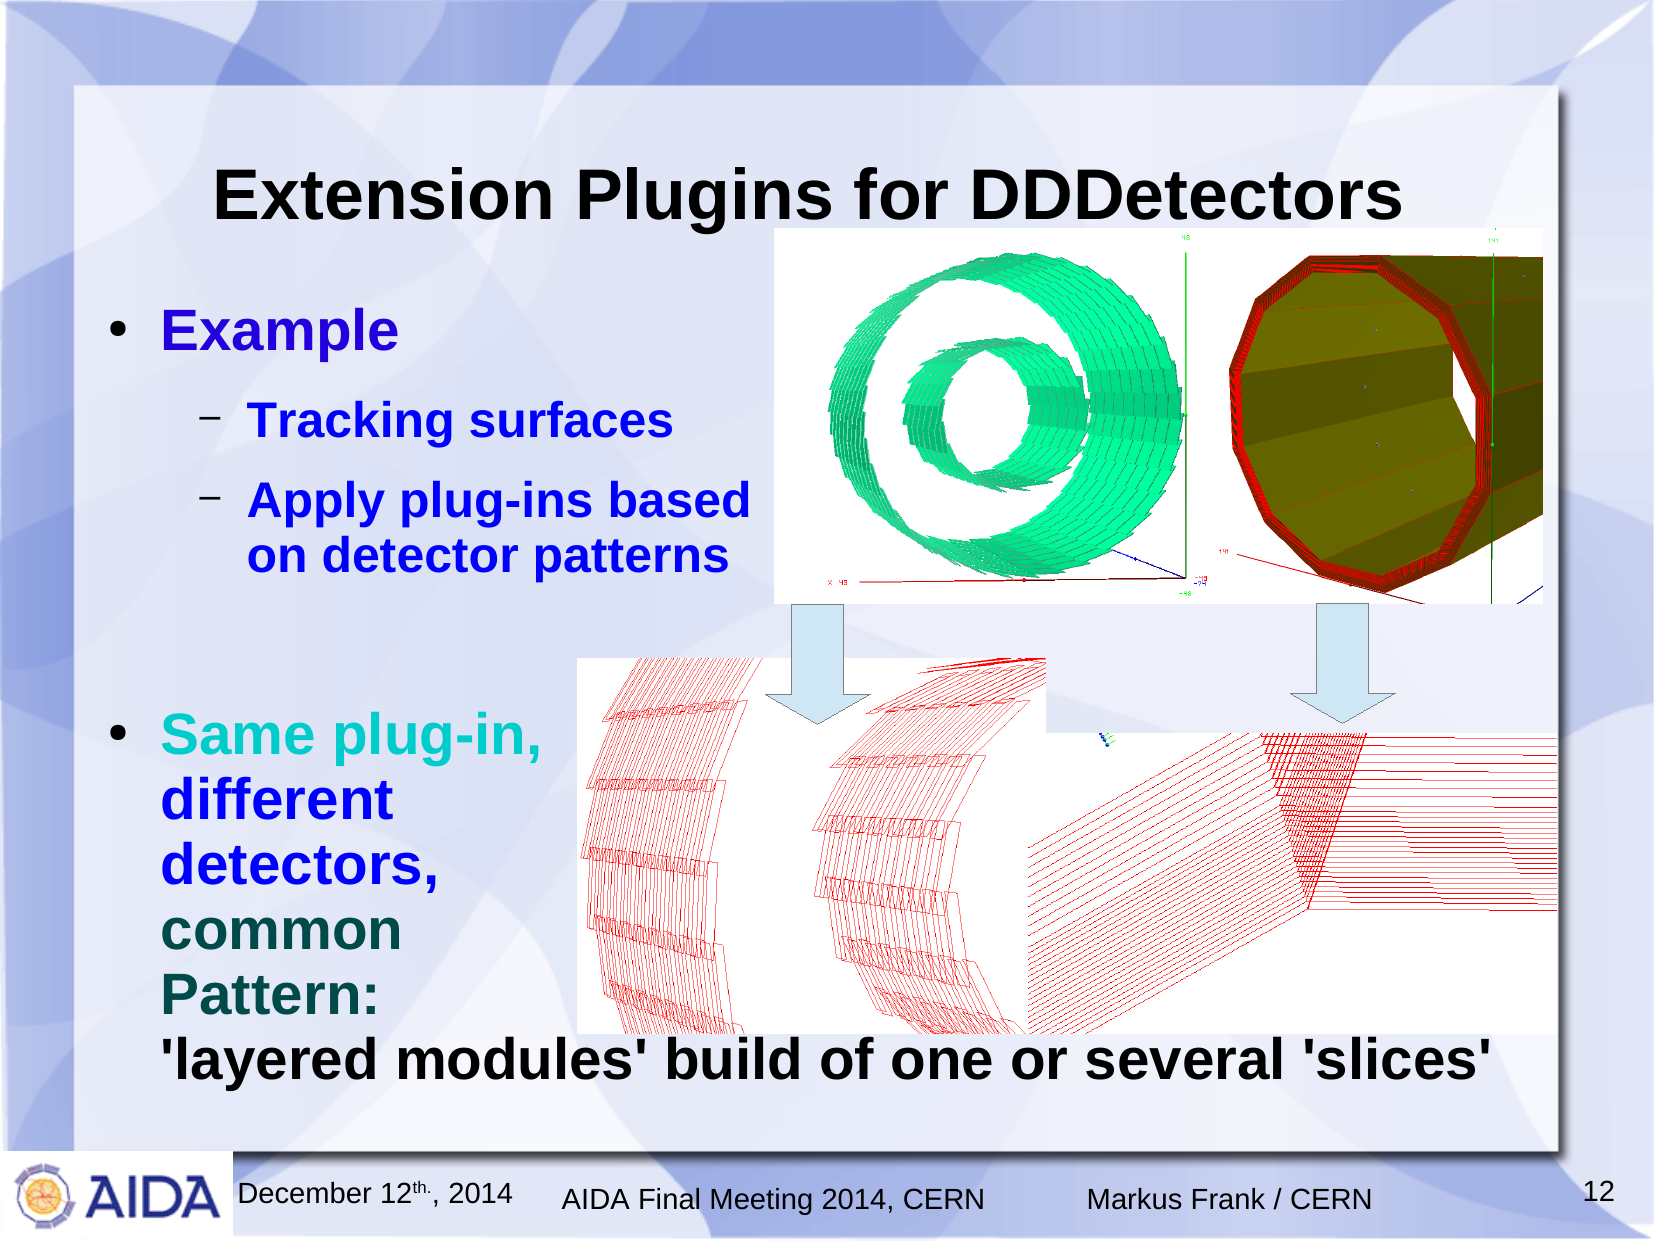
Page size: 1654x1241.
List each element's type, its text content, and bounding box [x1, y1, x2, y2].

picture [0, 0, 1654, 1241]
text_box [1290, 603, 1396, 724]
text_box [765, 604, 871, 725]
list Example Tracking surfaces Apply plug-ins based on detector patterns Same plug-in, different detectors, common Pattern: 'layered modules' build of one or several 'slices' [90, 297, 1546, 1096]
title Extension Plugins for DDDetectors [82, 90, 1536, 298]
